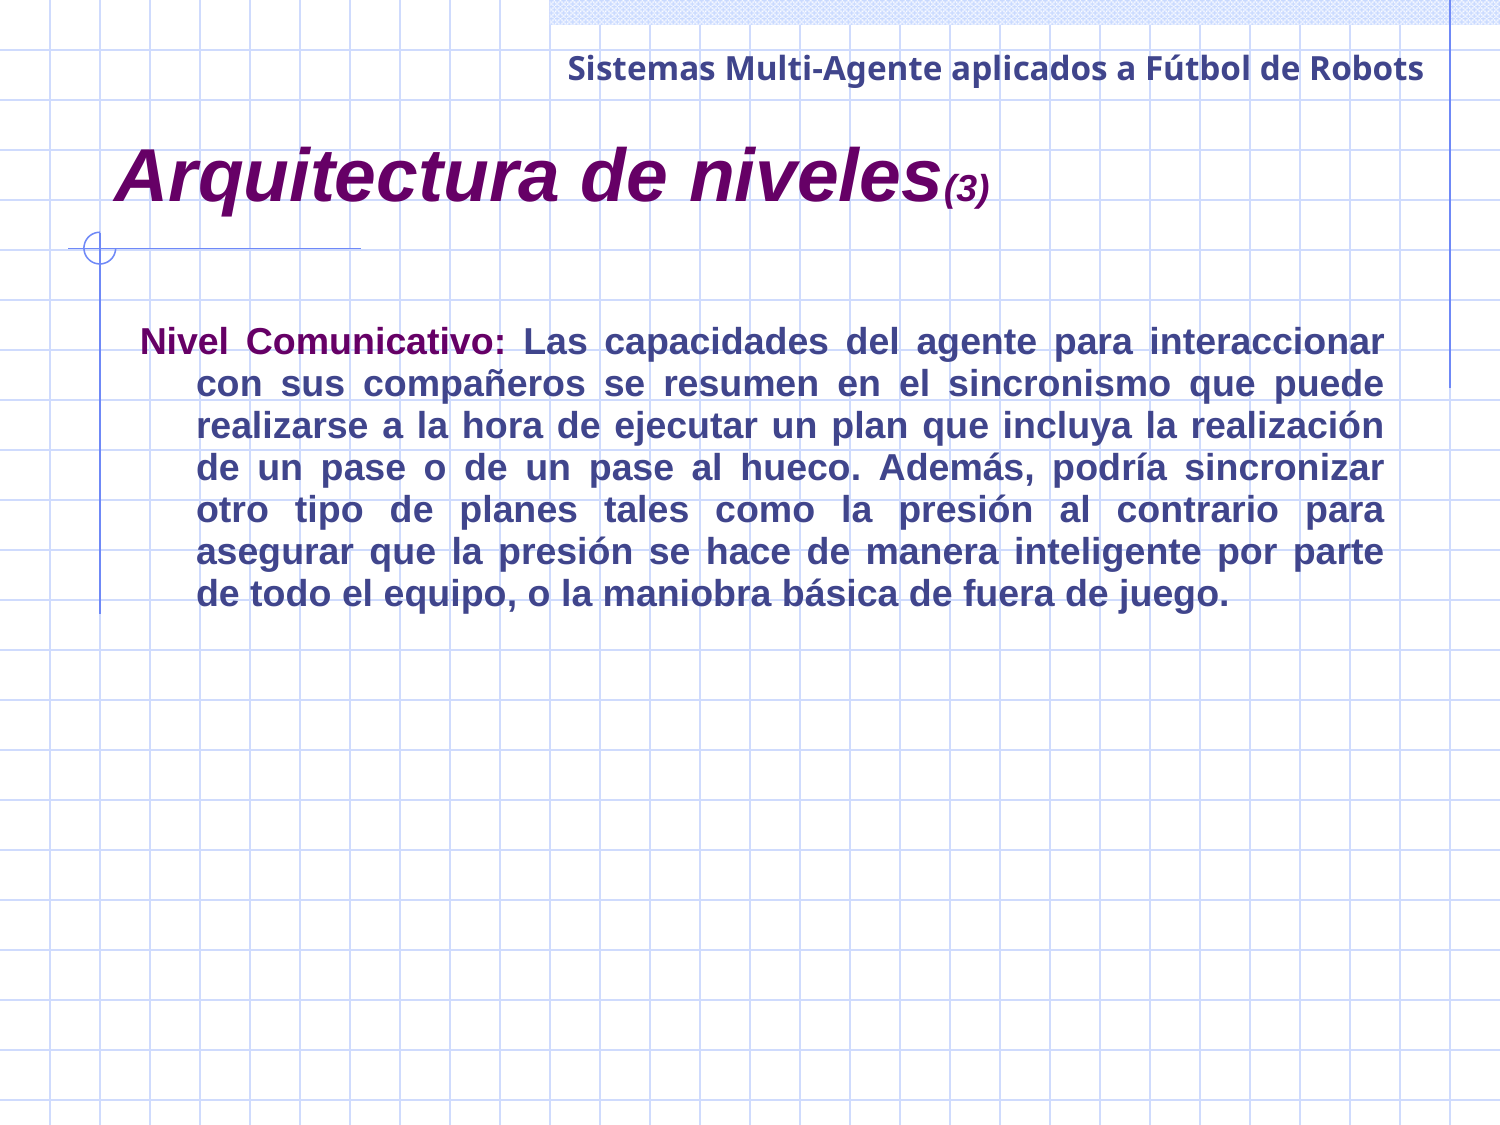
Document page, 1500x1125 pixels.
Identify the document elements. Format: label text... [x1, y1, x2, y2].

title Arquitectura de niveles(3) [99, 99, 1500, 225]
text_box Sistemas Multi-Agente aplicados a Fútbol de Robots [450, 37, 1441, 99]
picture [1451, 0, 1500, 25]
picture [549, 0, 1449, 25]
text_box Nivel Comunicativo: Las capacidades del agente para interaccionar con sus compañeros se resumen en el sincronismo que puede realizarse a la hora de ejecutar un plan que incluya la realización de un pase o de un pase al hueco. Además, podría sincronizar otro tipo de planes tales como la presión al contrario para asegurar que la presión se hace de manera inteligente por parte de todo el equipo, o la maniobra básica de fuera de juego. [125, 312, 1401, 1051]
